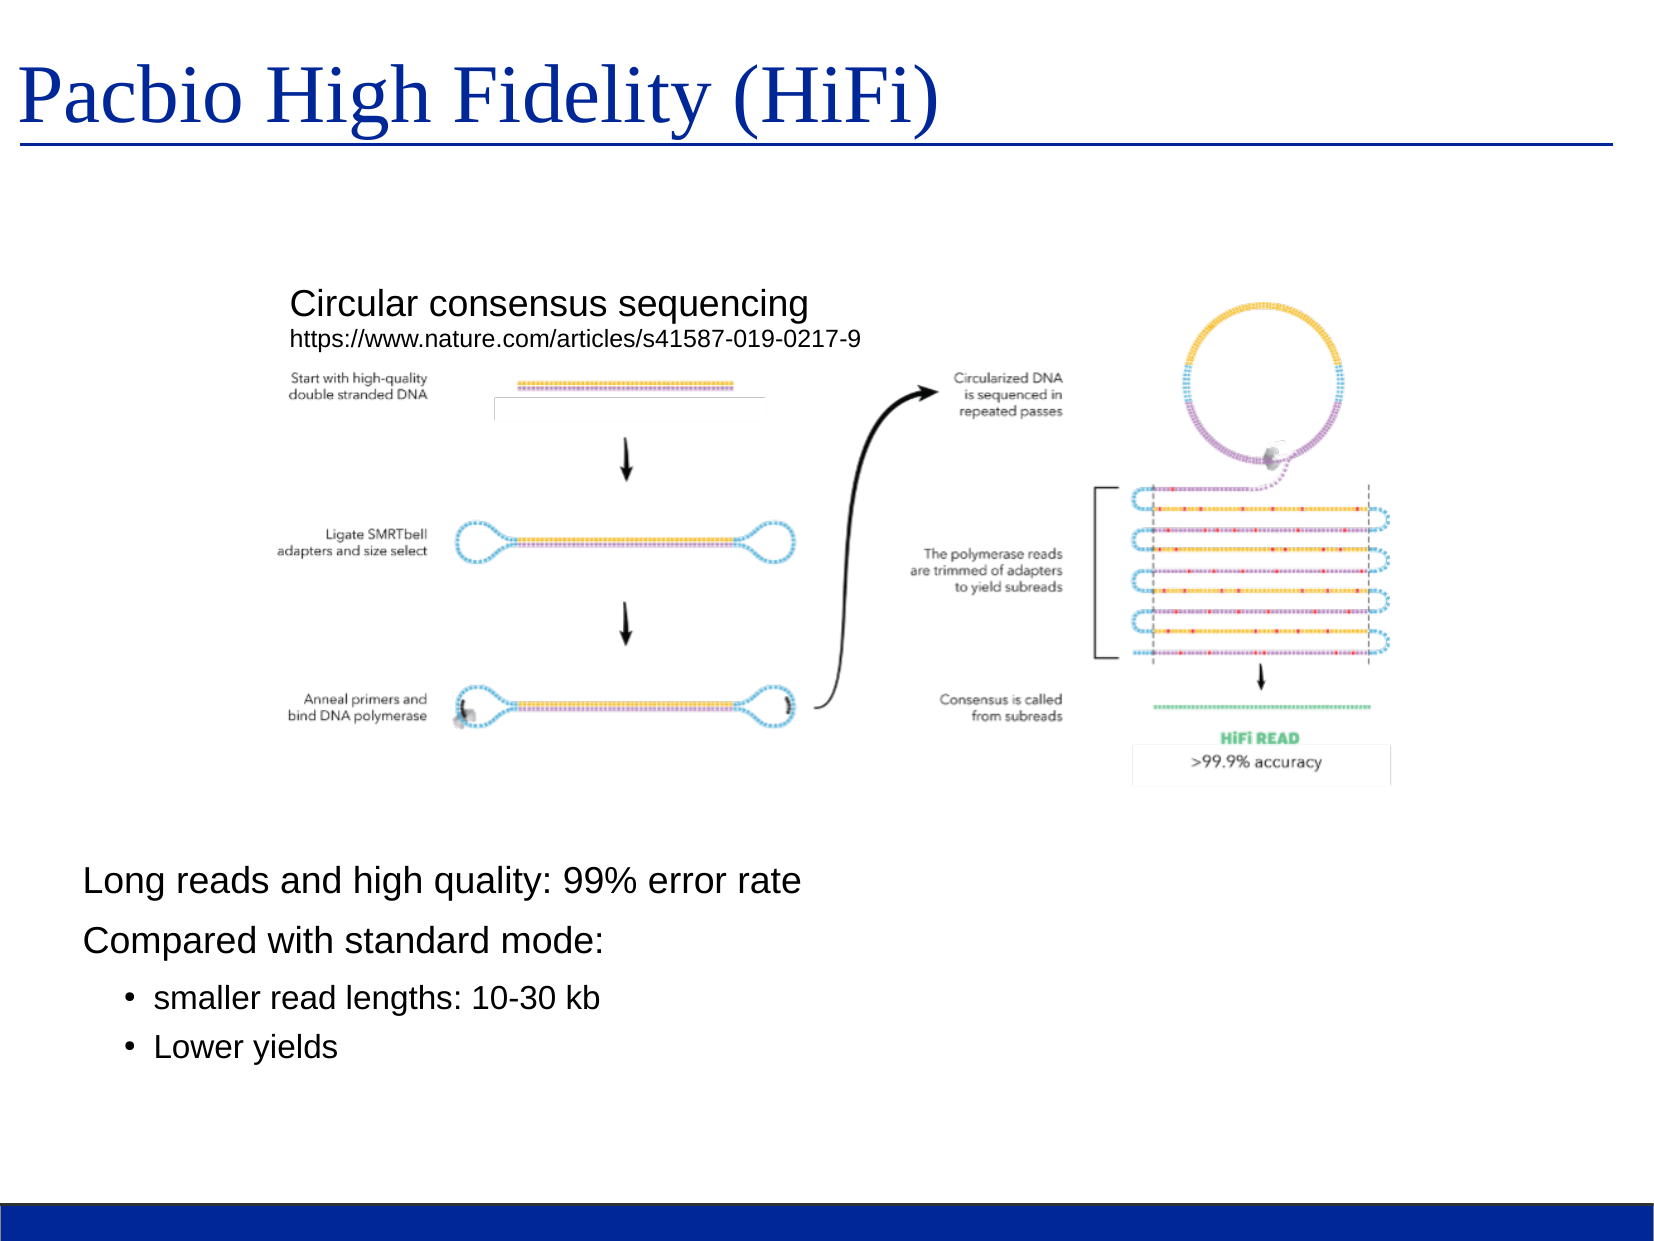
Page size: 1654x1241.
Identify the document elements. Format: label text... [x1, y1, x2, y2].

list Long reads and high quality: 99% error rate Compared with standard mode: smaller read lengths: 10-30 kb Lower yields [82, 859, 1571, 1192]
picture [250, 302, 1415, 816]
title Pacbio High Fidelity (HiFi) [17, 0, 1589, 198]
text_box Circular consensus sequencing https://www.nature.com/articles/s41587-019-0217-9 [274, 275, 938, 430]
